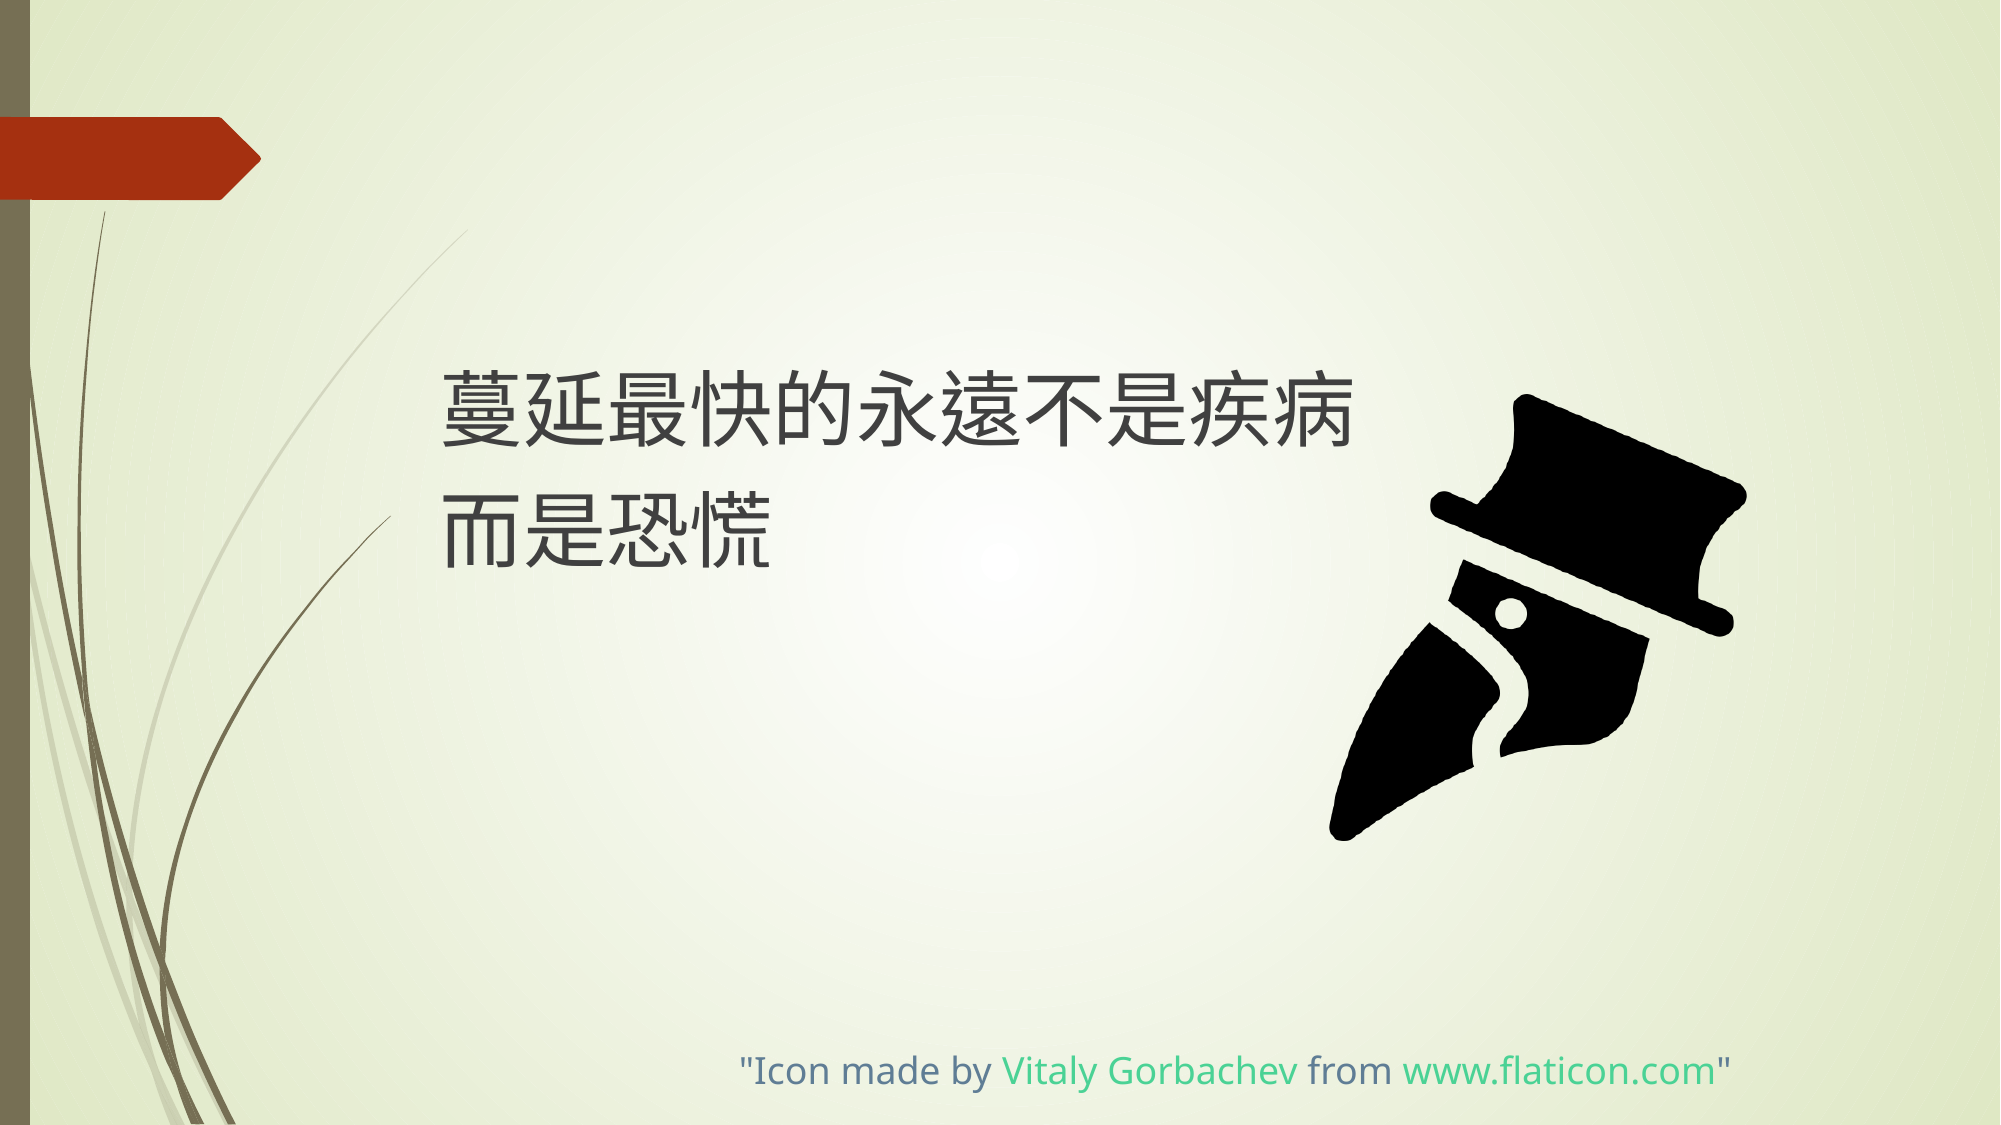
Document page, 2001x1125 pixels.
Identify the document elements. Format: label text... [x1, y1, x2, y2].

list 蔓延最快的永遠不是疾病 而是恐慌 [424, 350, 1888, 970]
picture [1314, 394, 1761, 841]
text_box "Icon made by Vitaly Gorbachev from www.flaticon.com" [724, 1039, 1747, 1105]
